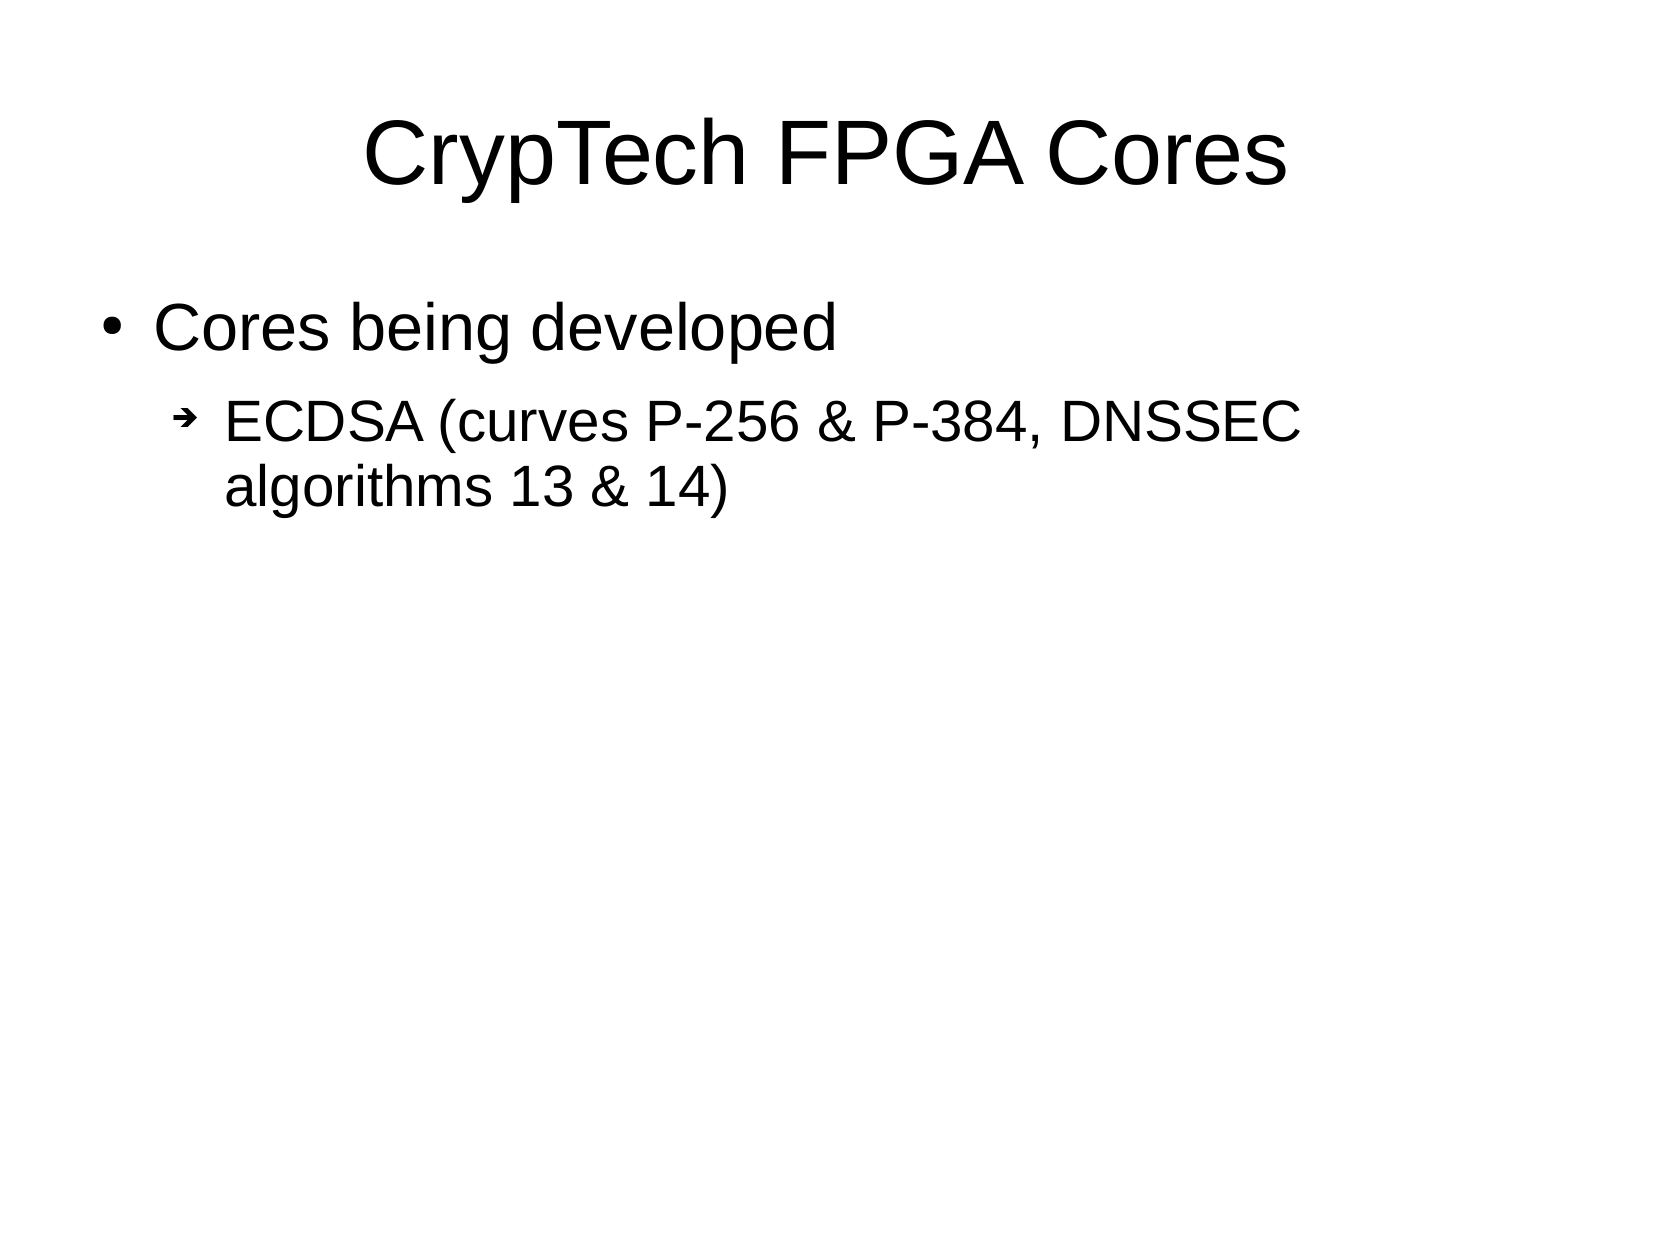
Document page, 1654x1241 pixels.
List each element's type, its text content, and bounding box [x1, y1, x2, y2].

list Cores being developed ECDSA (curves P-256 & P-384, DNSSEC algorithms 13 & 14) [82, 290, 1571, 1010]
title CrypTech FPGA Cores [82, 49, 1571, 257]
